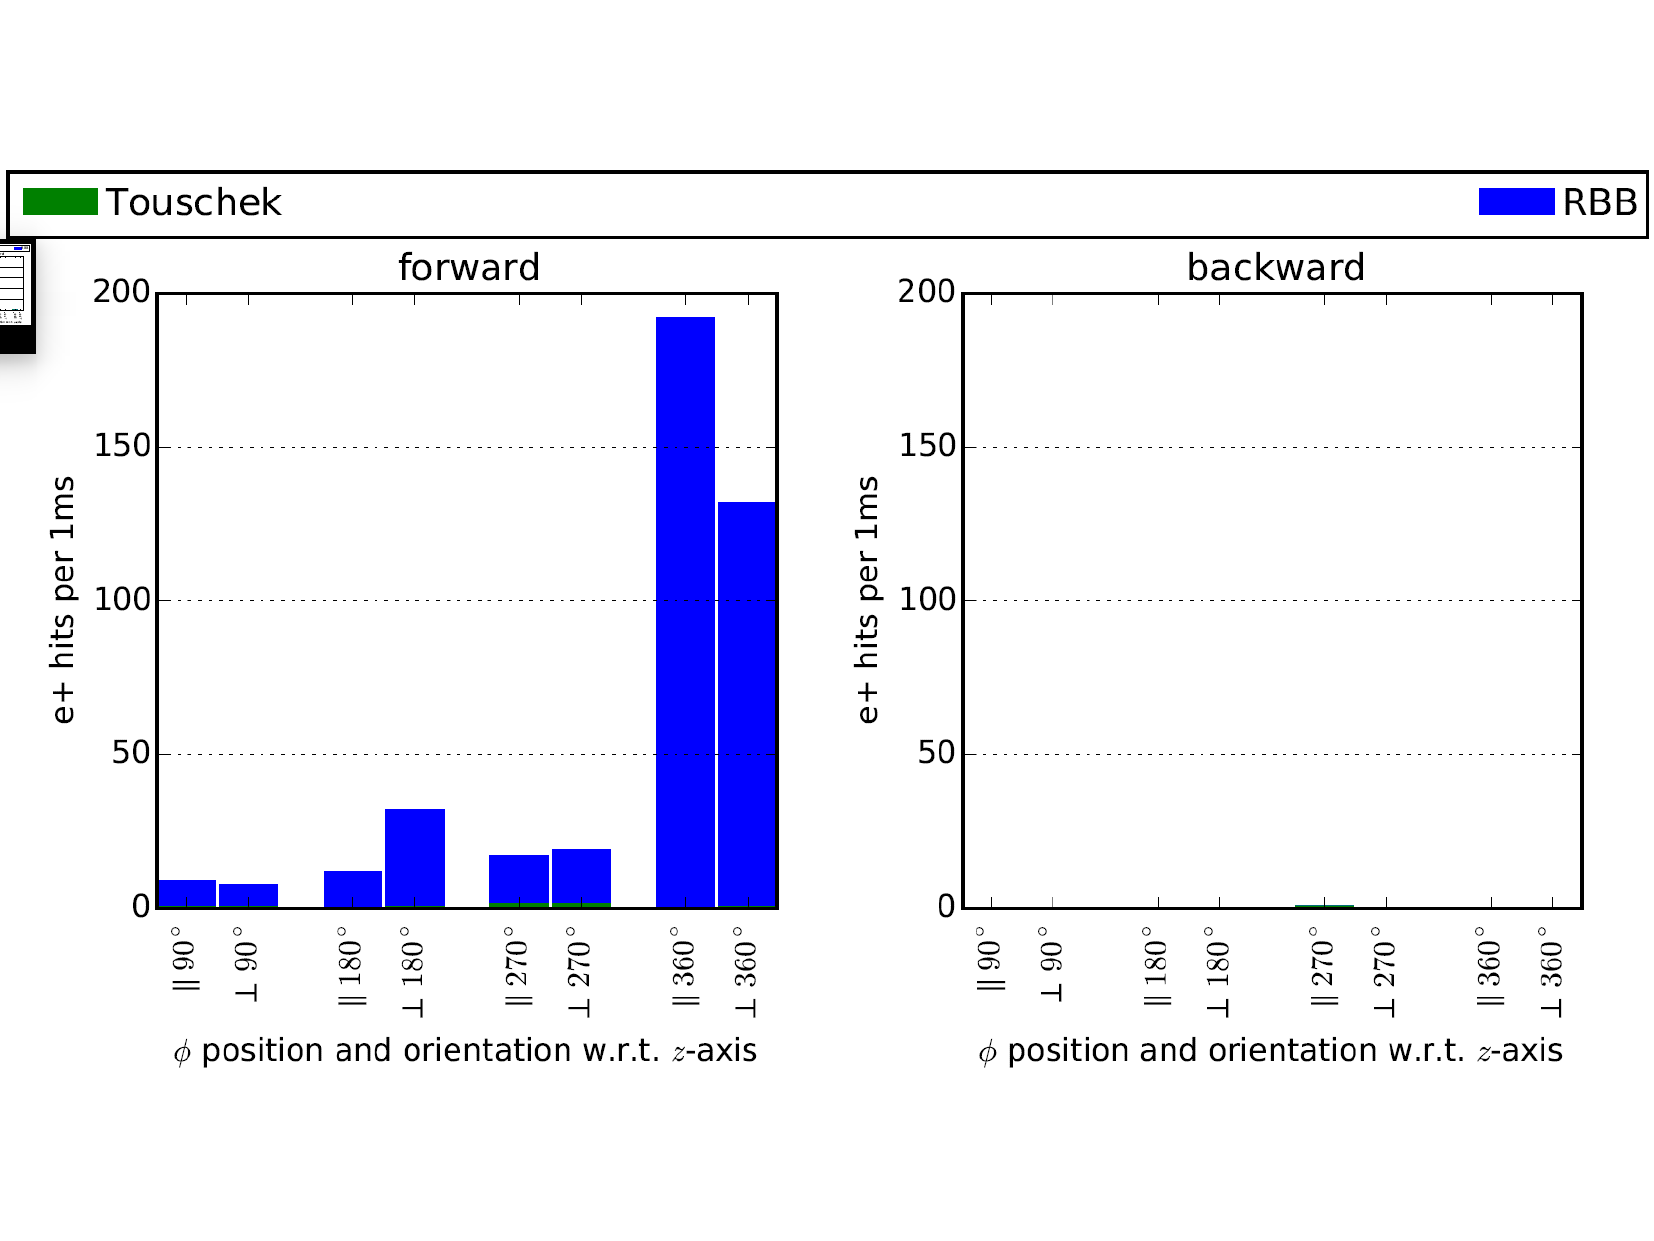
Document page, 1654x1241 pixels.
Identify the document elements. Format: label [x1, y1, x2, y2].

picture [0, 162, 1654, 1075]
